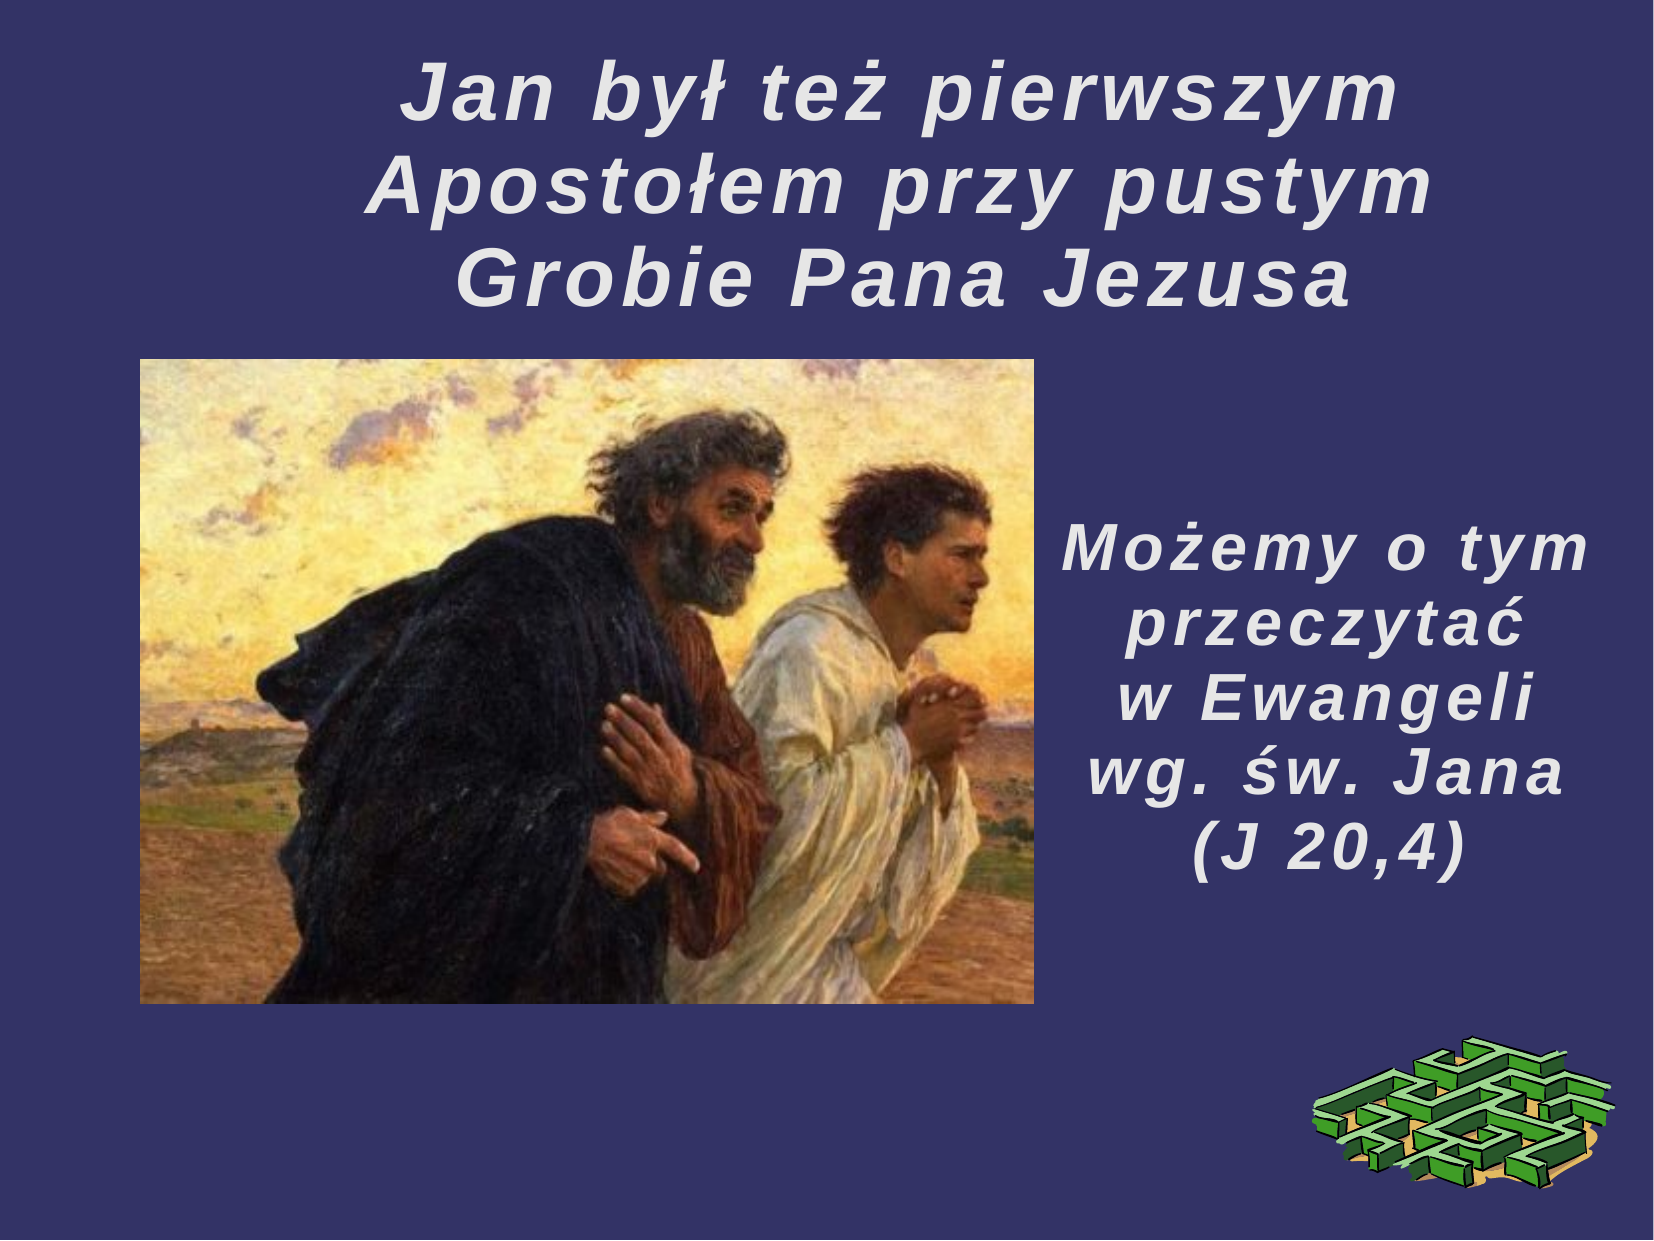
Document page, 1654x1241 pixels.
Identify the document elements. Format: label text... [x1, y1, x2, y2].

picture [140, 359, 1033, 1004]
title Możemy o tym przeczytać w Ewangeli wg. św. Jana (J 20,4) [1033, 330, 1625, 1063]
title Jan był też pierwszym Apostołem przy pustym Grobie Pana Jezusa [300, 45, 1506, 325]
